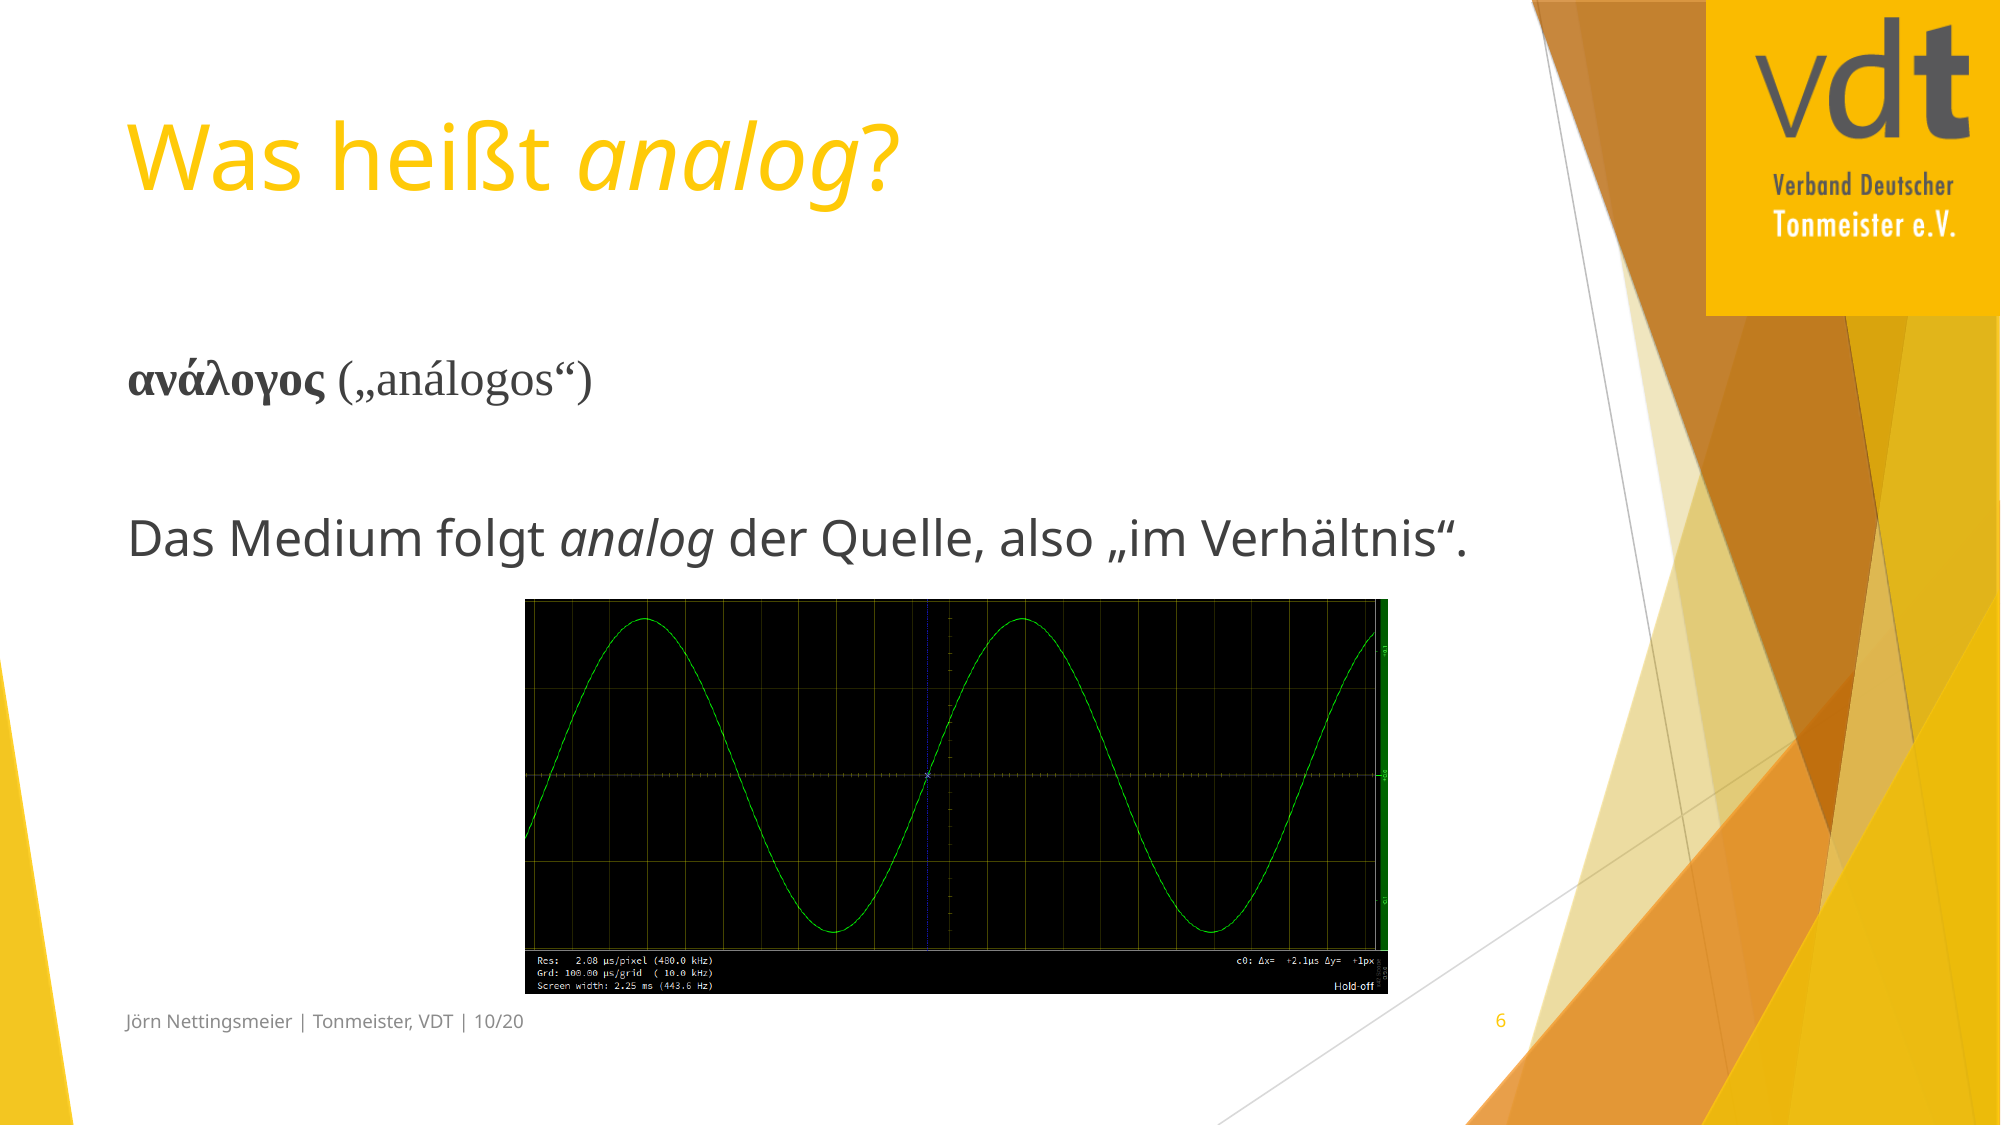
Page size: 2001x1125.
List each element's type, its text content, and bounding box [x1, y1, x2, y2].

title Was heißt analog? [111, 79, 1522, 230]
slide_number <number> [1409, 991, 1522, 1051]
picture [525, 599, 1388, 994]
list ανάλογος („análogos“) Das Medium folgt analog der Quelle, also „im Verhältnis“. [112, 362, 1538, 858]
picture [1706, 0, 2000, 316]
text_box Jörn Nettingsmeier | Tonmeister, VDT | 10/20 [111, 991, 1145, 1051]
